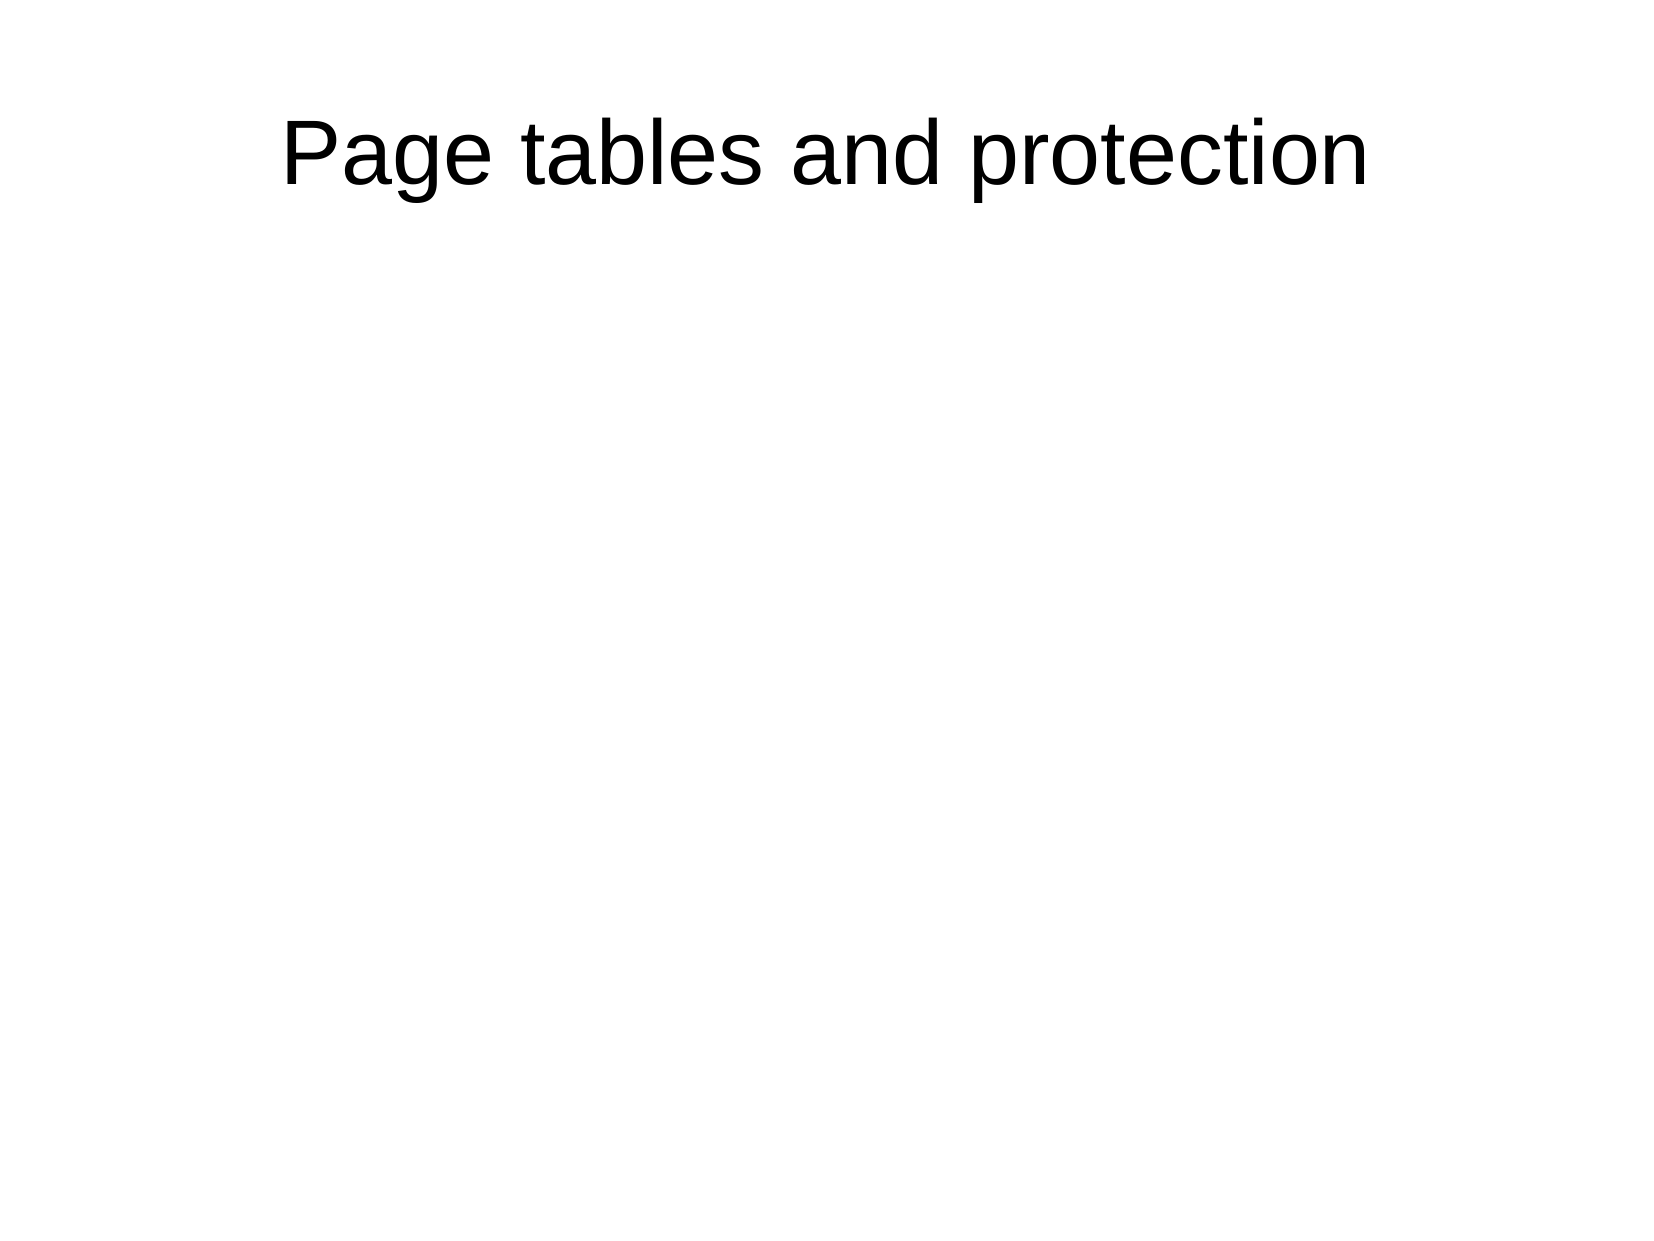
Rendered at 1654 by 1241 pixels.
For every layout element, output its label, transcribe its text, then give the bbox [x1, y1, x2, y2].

title Page tables and protection [82, 49, 1571, 257]
